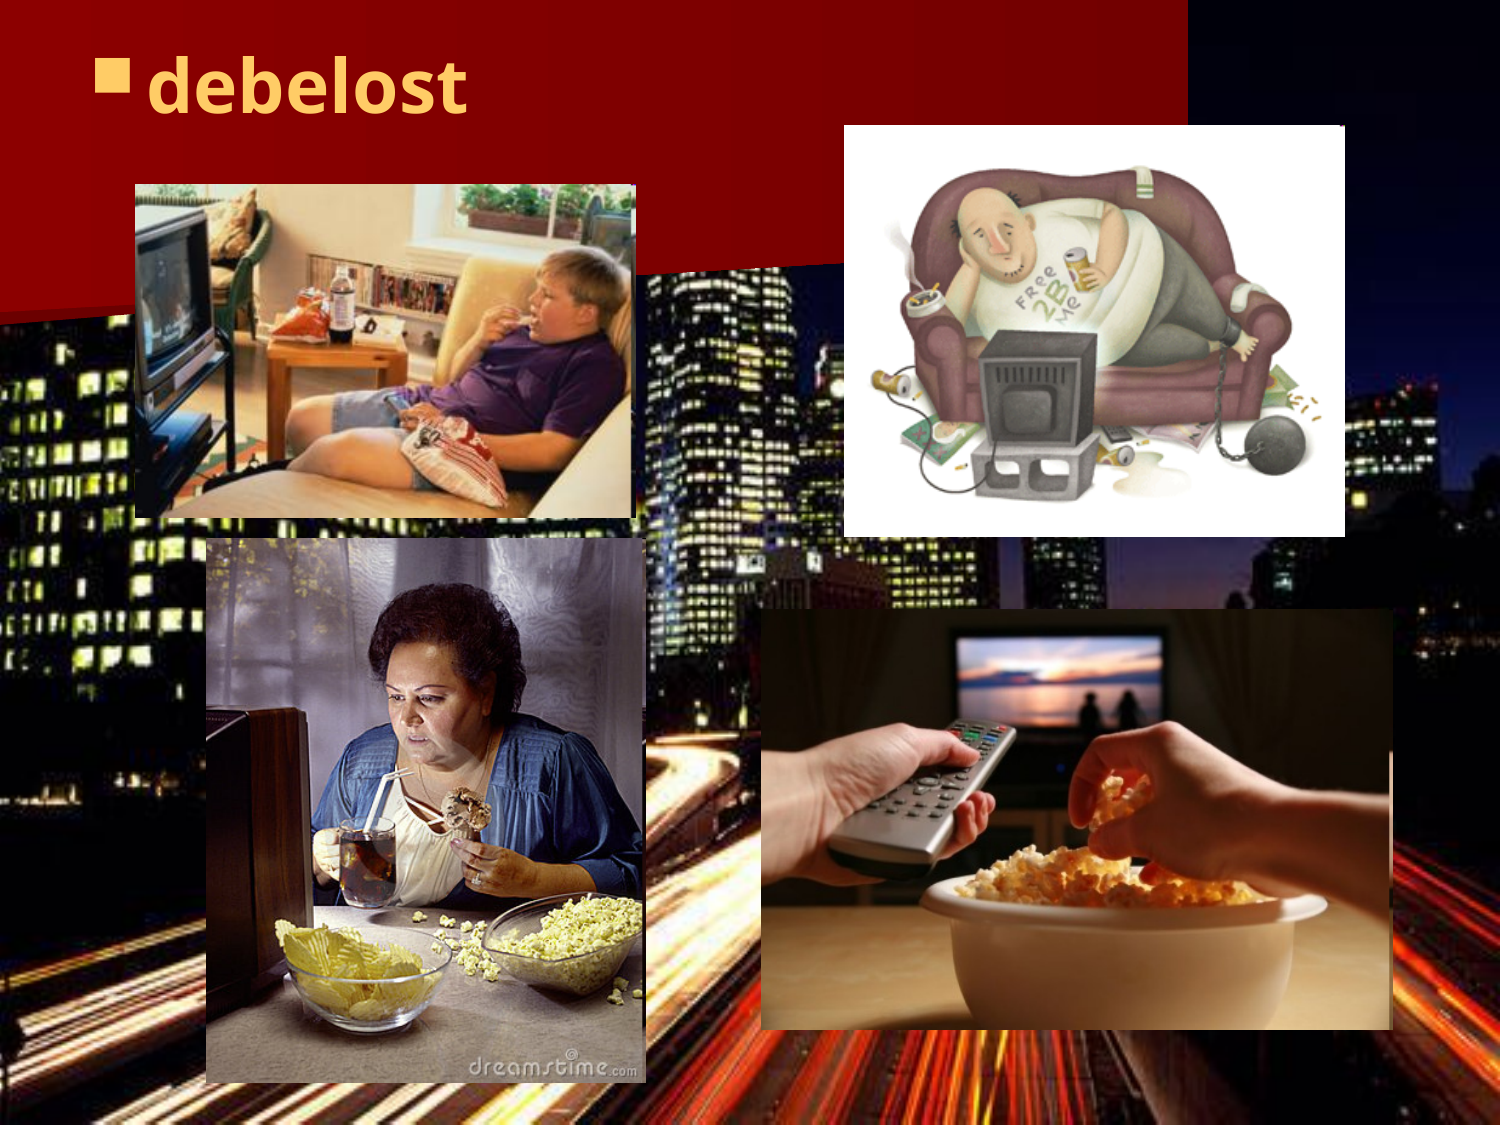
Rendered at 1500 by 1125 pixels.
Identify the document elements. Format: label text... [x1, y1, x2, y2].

picture [135, 184, 636, 518]
picture [0, 0, 1500, 1125]
picture [844, 125, 1345, 537]
list debelost [75, 31, 1425, 1000]
